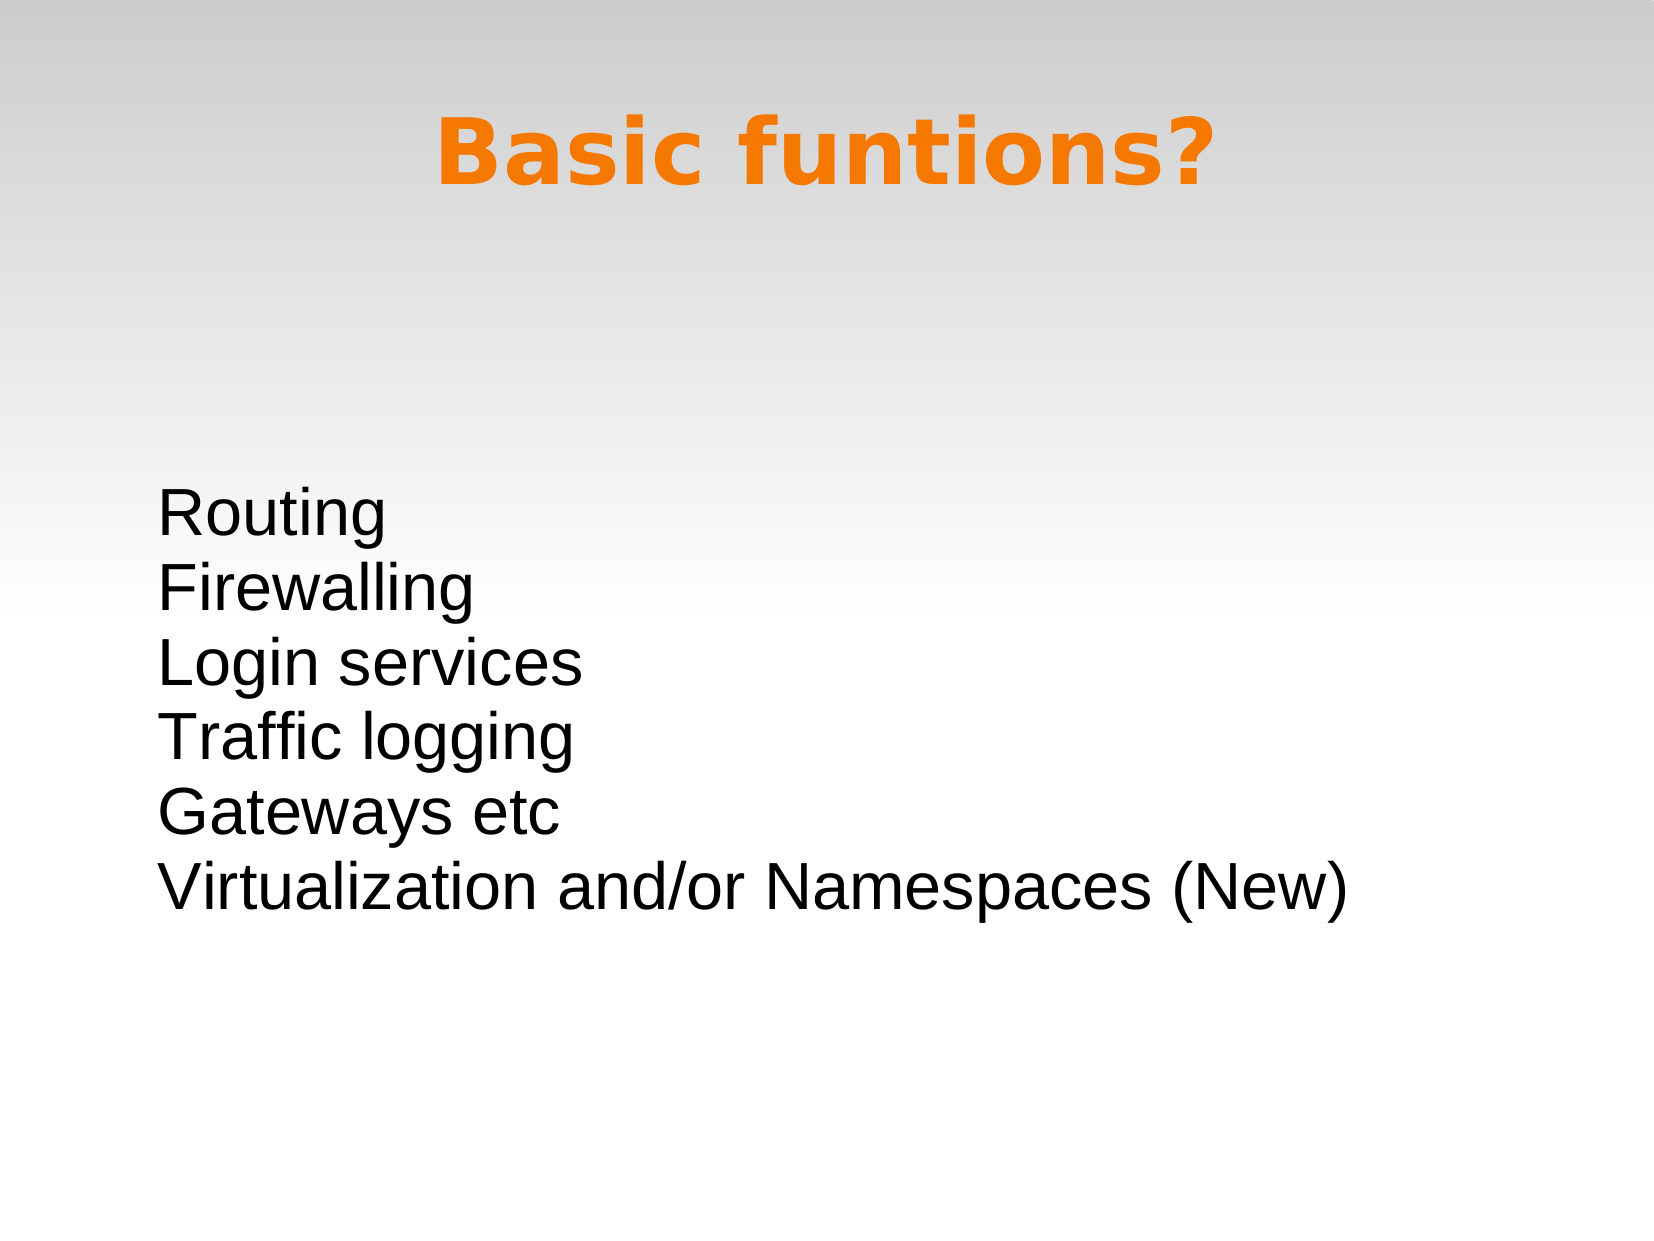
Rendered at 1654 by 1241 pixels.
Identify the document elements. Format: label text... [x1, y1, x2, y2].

subtitle Routing Firewalling Login services Traffic logging Gateways etc Virtualization and/or Namespaces (New) [82, 290, 1571, 1109]
title Basic funtions? [82, 49, 1571, 257]
